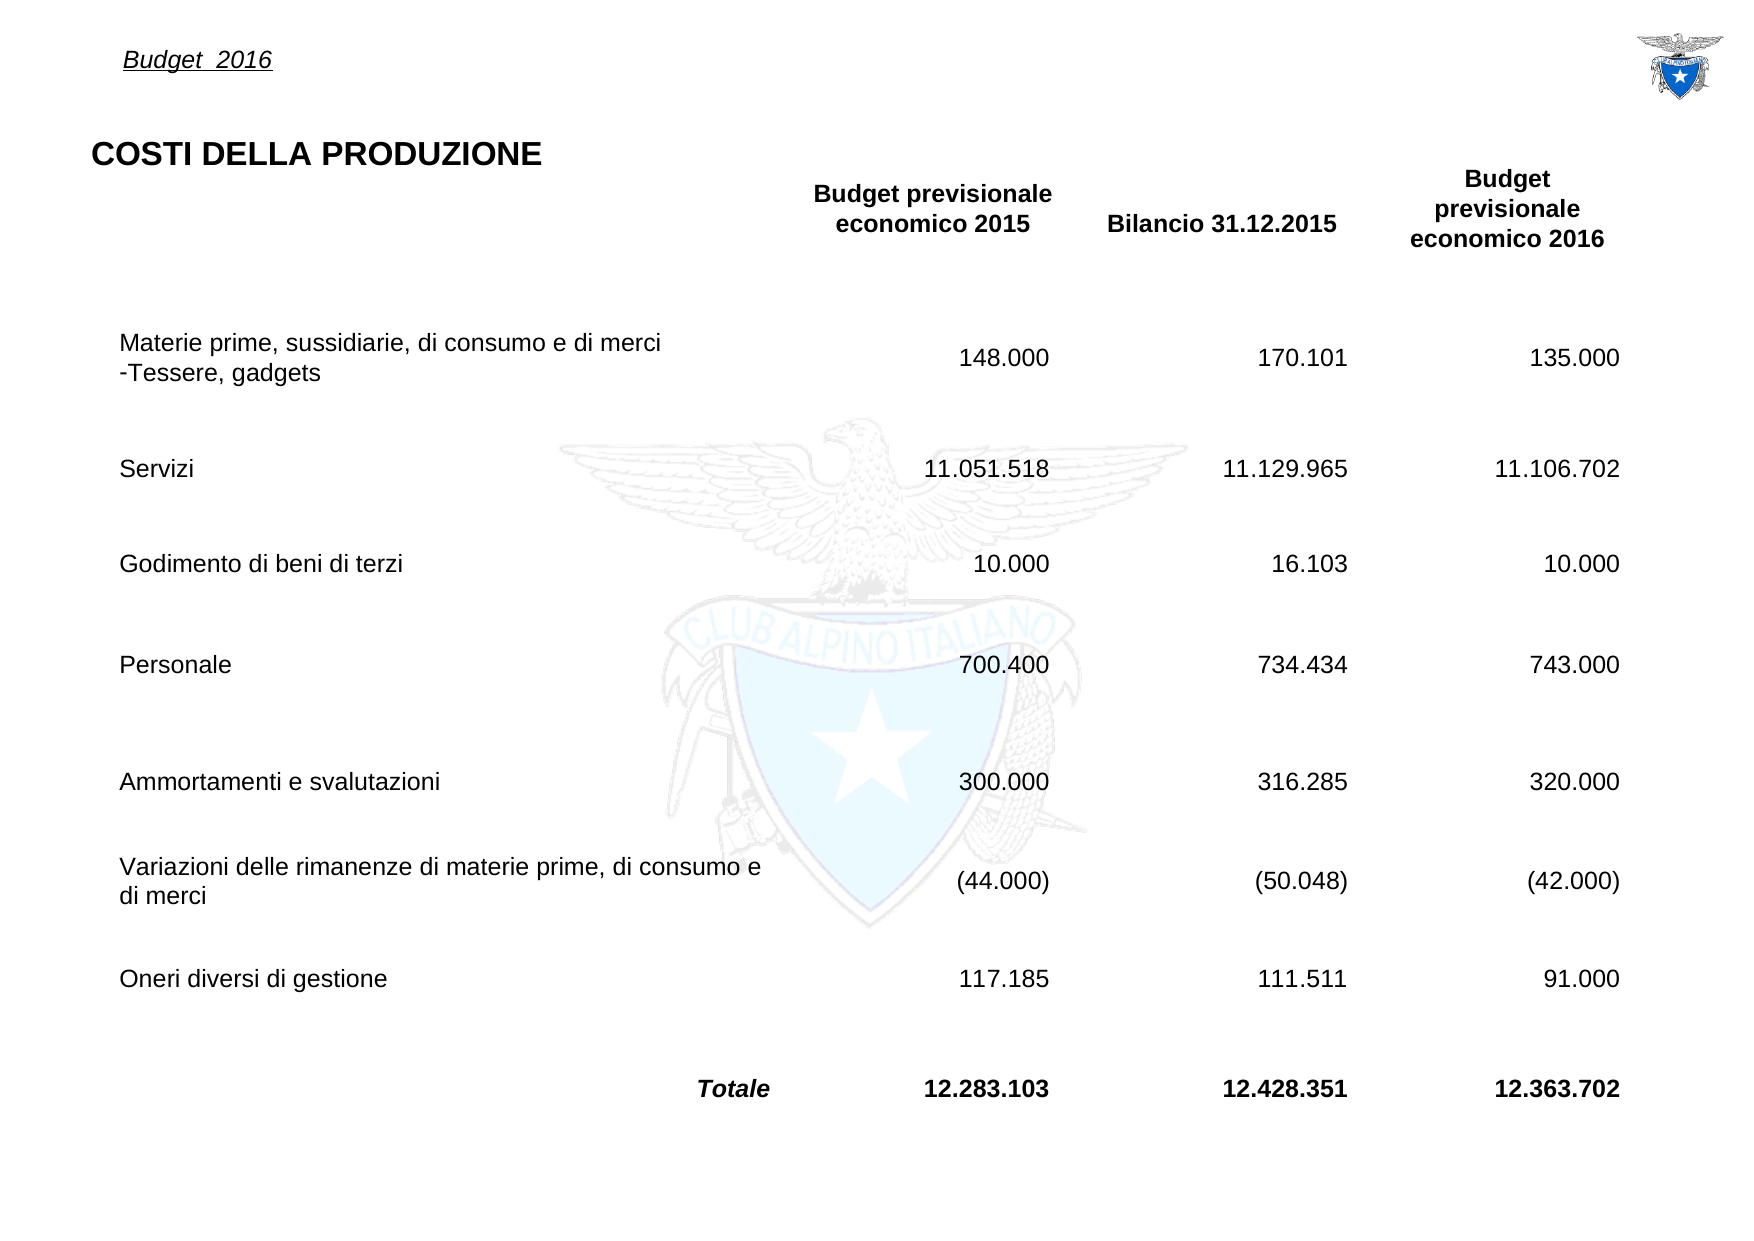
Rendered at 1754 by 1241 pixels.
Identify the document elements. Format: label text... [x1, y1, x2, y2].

text_box COSTI DELLA PRODUZIONE [73, 123, 571, 182]
table_cell 16.103 [1067, 523, 1366, 602]
text_box Budget 2016 [50, 35, 346, 81]
table_cell 117.185 [788, 923, 1067, 1032]
table_cell 12.428.351 [1067, 1032, 1366, 1143]
table_cell 12.283.103 [788, 1032, 1067, 1143]
table_cell 11.051.518 [788, 412, 1067, 523]
table_cell 148.000 [788, 301, 1067, 412]
table_cell 111.511 [1067, 923, 1366, 1032]
picture [1633, 29, 1728, 108]
table_cell (44.000) [788, 836, 1067, 923]
table_cell Personale [102, 602, 788, 724]
table_cell 10.000 [788, 523, 1067, 602]
table_cell 320.000 [1366, 724, 1638, 836]
table_header Bilancio 31.12.2015 [1067, 145, 1366, 301]
table_cell 700.400 [788, 602, 1067, 724]
table_cell (50.048) [1067, 836, 1366, 923]
table_cell 300.000 [788, 724, 1067, 836]
table_cell (42.000) [1366, 836, 1638, 923]
table_cell Servizi [102, 412, 788, 523]
table_cell 91.000 [1366, 923, 1638, 1032]
table_cell 170.101 [1067, 301, 1366, 412]
table_header [102, 145, 788, 301]
table_cell 743.000 [1366, 602, 1638, 724]
table_header Budget previsionale economico 2016 [1366, 145, 1638, 301]
table_cell Ammortamenti e svalutazioni [102, 724, 788, 836]
table_cell 11.106.702 [1366, 412, 1638, 523]
table_cell 10.000 [1366, 523, 1638, 602]
table_cell Totale [102, 1032, 788, 1143]
table_header Budget previsionale economico 2015 [788, 145, 1067, 301]
table_cell 316.285 [1067, 724, 1366, 836]
table_cell 11.129.965 [1067, 412, 1366, 523]
table_cell Materie prime, sussidiarie, di consumo e di merci Tessere, gadgets [102, 301, 788, 412]
table_cell 12.363.702 [1366, 1032, 1638, 1143]
table_cell Variazioni delle rimanenze di materie prime, di consumo e di merci [102, 836, 788, 923]
table_cell Godimento di beni di terzi [102, 523, 788, 602]
table_cell Oneri diversi di gestione [102, 923, 788, 1032]
table_cell 734.434 [1067, 602, 1366, 724]
table_cell 135.000 [1366, 301, 1638, 412]
